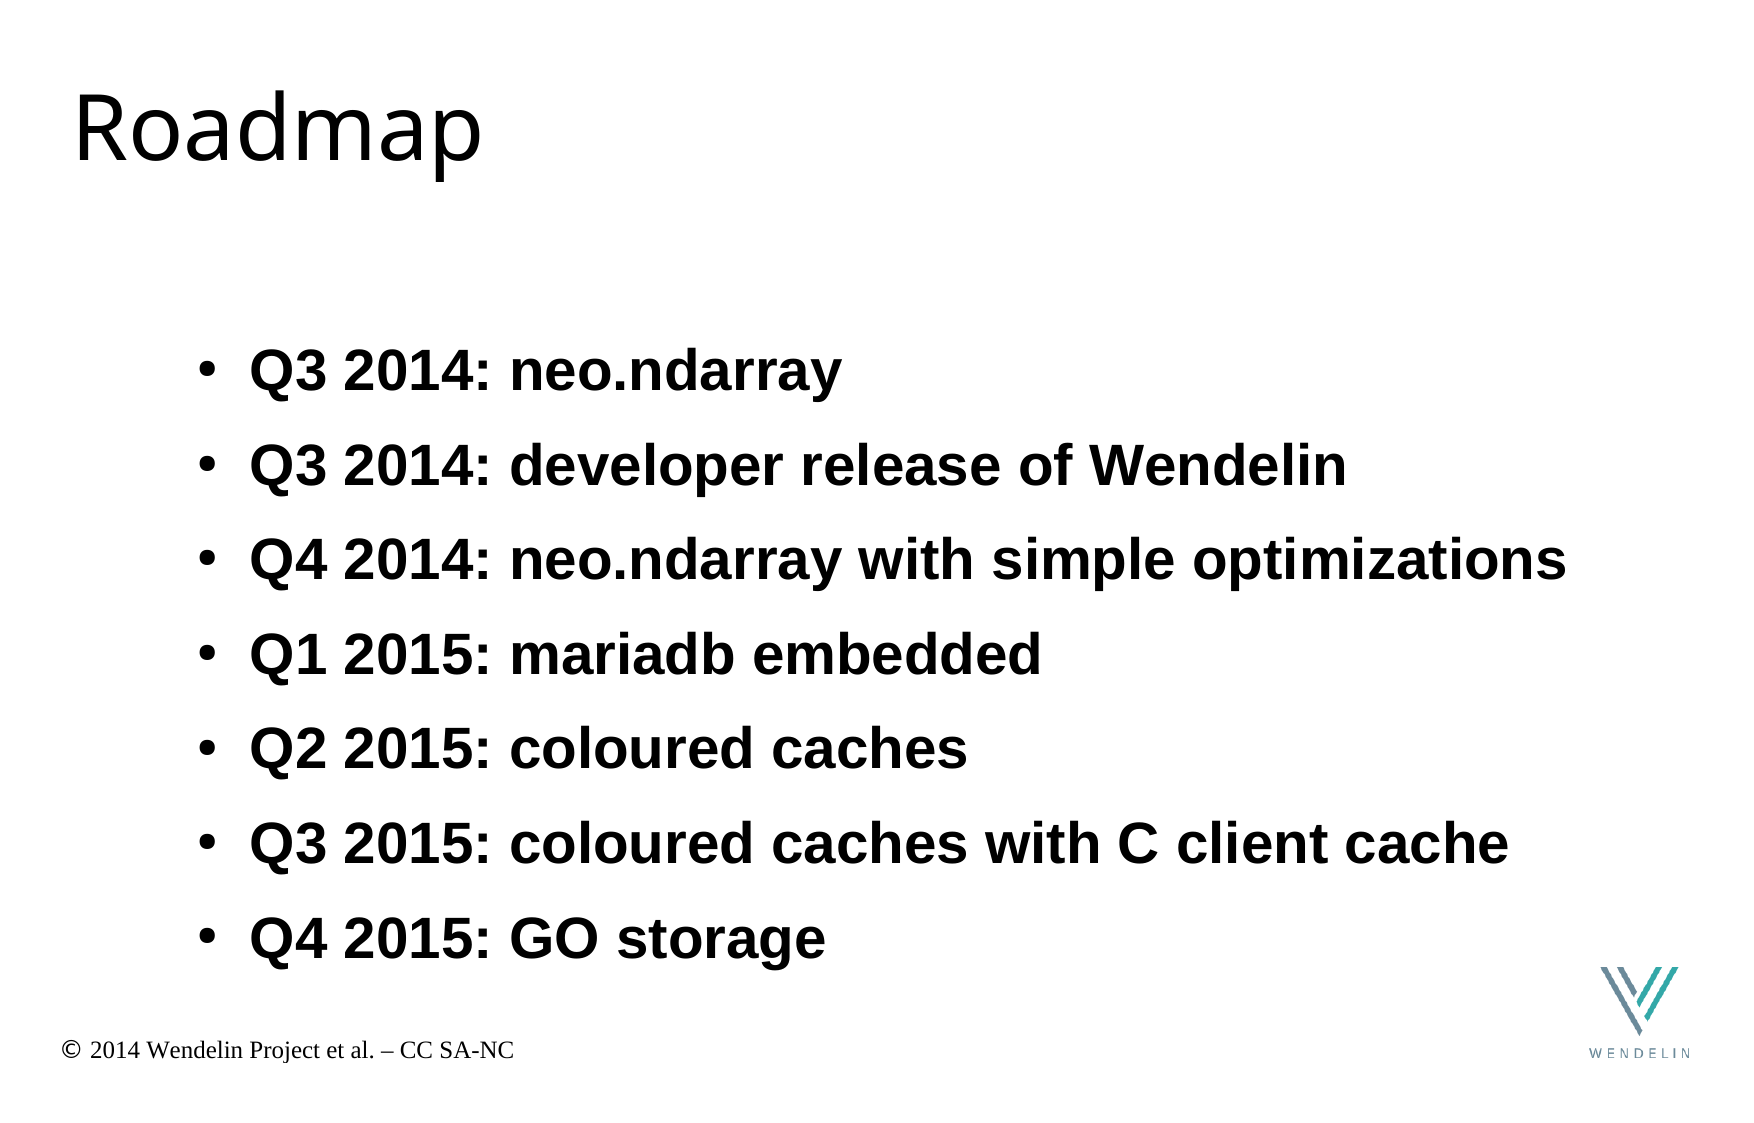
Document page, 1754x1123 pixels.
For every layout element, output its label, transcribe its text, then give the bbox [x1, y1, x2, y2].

title Roadmap [71, 63, 1707, 187]
picture [1589, 967, 1689, 1058]
list Q3 2014: neo.ndarray Q3 2014: developer release of Wendelin Q4 2014: neo.ndarray with simple optimizations Q1 2015: mariadb embedded Q2 2015: coloured caches Q3 2015: coloured caches with C client cache Q4 2015: GO storage [179, 338, 1577, 973]
